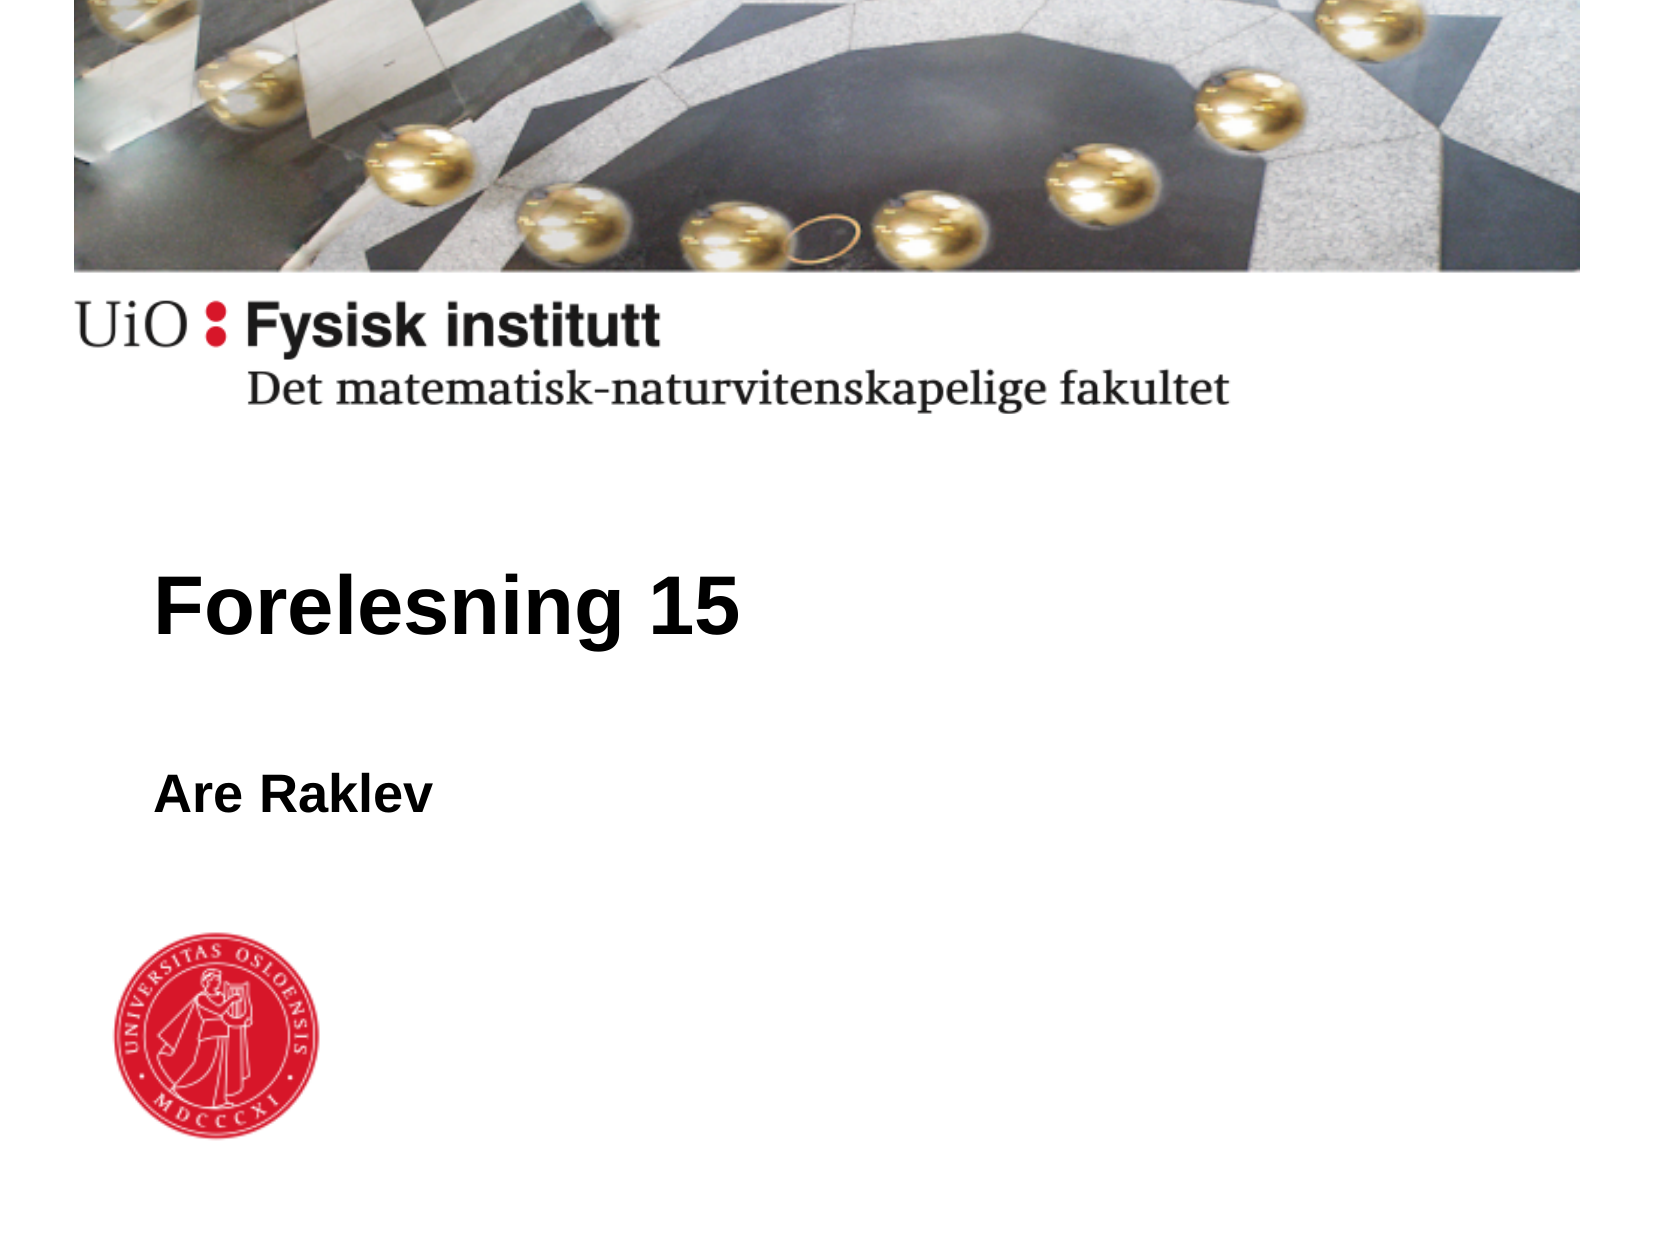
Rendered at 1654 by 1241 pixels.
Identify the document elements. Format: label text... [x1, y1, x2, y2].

picture [109, 927, 326, 1147]
picture [72, 292, 1238, 420]
title Are Raklev [153, 725, 1500, 862]
subtitle Forelesning 15 [153, 545, 1418, 666]
picture [74, 0, 1580, 280]
